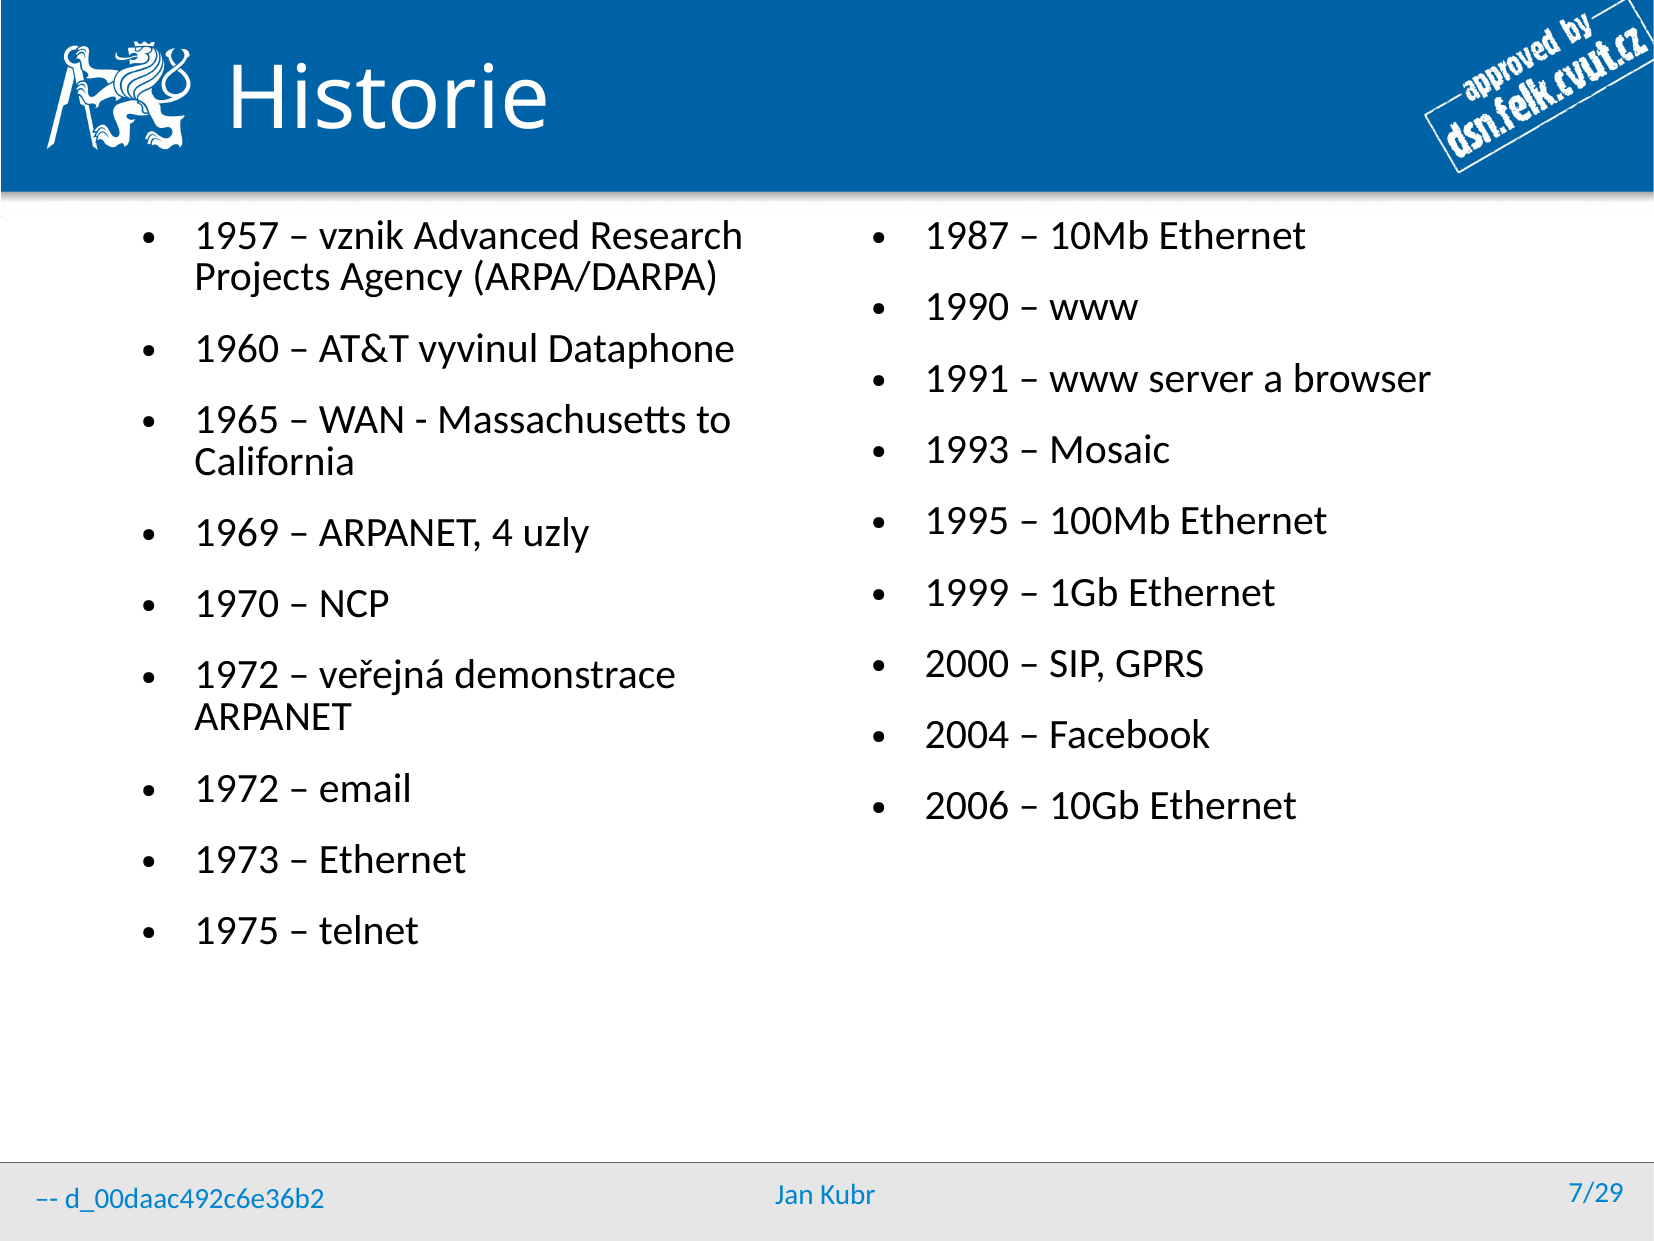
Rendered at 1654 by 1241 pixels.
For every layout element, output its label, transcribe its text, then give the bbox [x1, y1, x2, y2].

title Historie [225, 0, 1426, 188]
picture [1, 0, 1654, 217]
list 1987 – 10Mb Ethernet 1990 – www 1991 – www server a browser 1993 – Mosaic 1995 – 100Mb Ethernet 1999 – 1Gb Ethernet 2000 – SIP, GPRS 2004 – Facebook 2006 – 10Gb Ethernet [853, 218, 1481, 1156]
list 1957 – vznik Advanced Research Projects Agency (ARPA/DARPA) 1960 – AT&T vyvinul Dataphone 1965 – WAN - Massachusetts to California 1969 – ARPANET, 4 uzly 1970 – NCP 1972 – veřejná demonstrace ARPANET 1972 – email 1973 – Ethernet 1975 – telnet [123, 217, 751, 1156]
